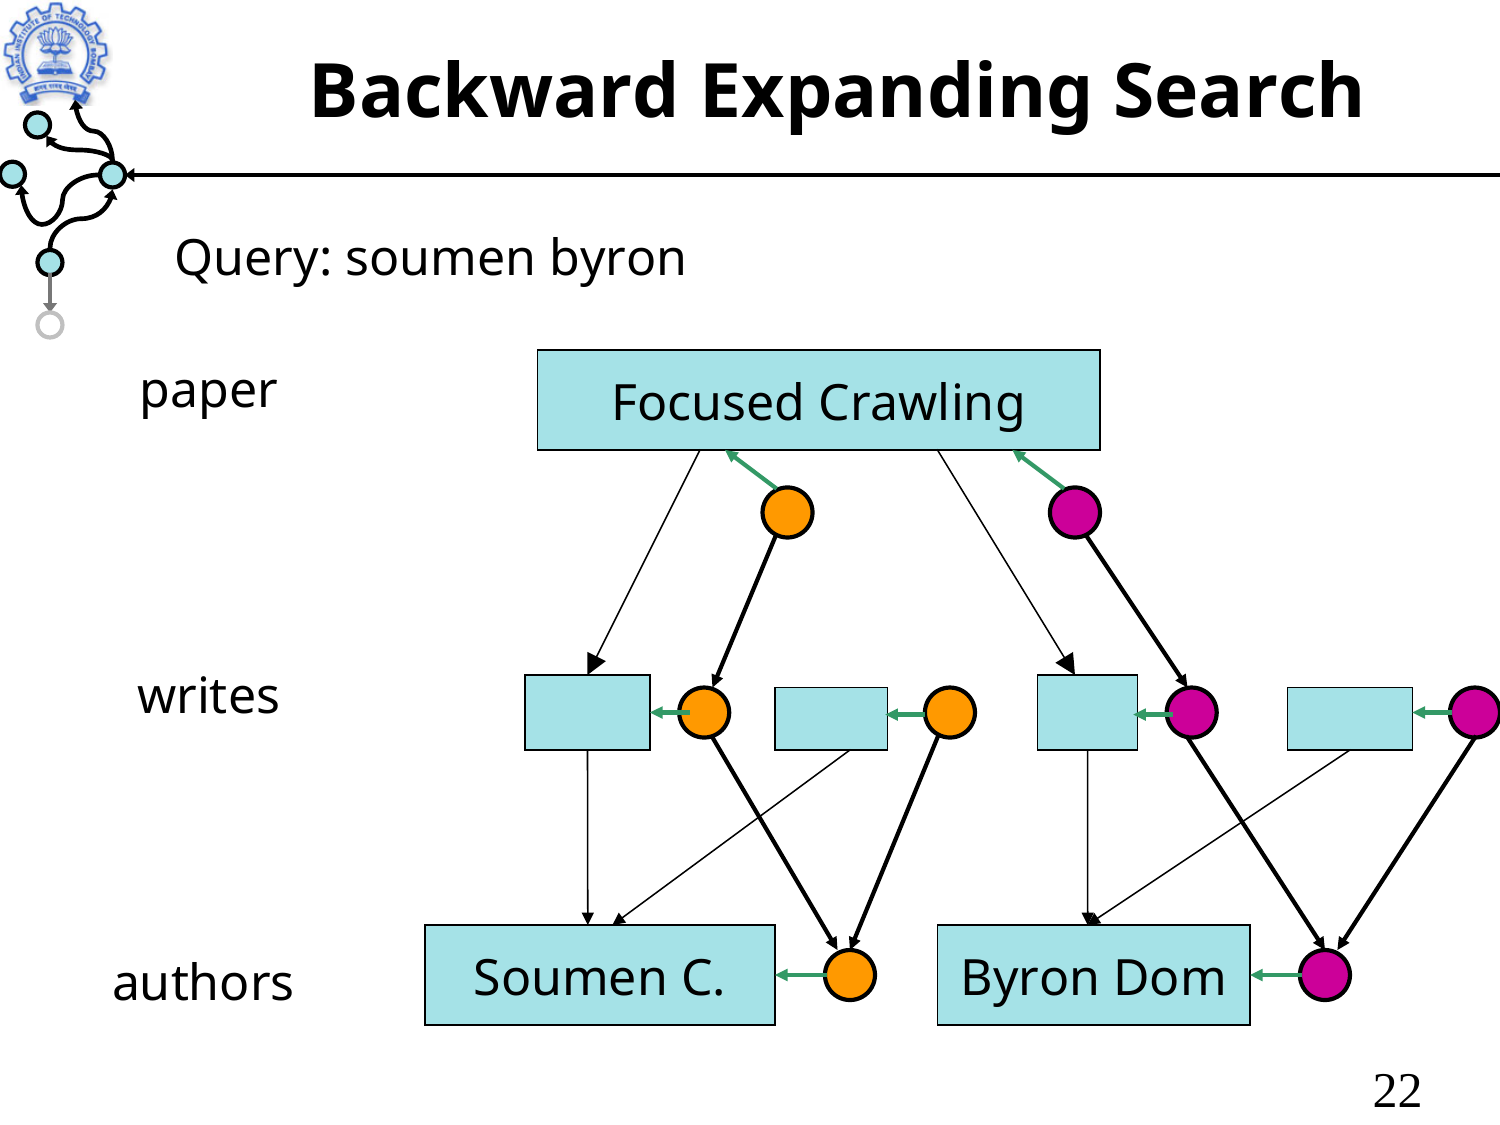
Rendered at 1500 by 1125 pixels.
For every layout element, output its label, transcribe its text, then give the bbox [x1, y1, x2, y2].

text_box [825, 950, 876, 1001]
text_box writes [122, 655, 296, 731]
text_box [1049, 487, 1101, 538]
text_box authors [97, 942, 310, 1019]
text_box Soumen C. [425, 924, 775, 1026]
text_box [1166, 687, 1217, 738]
text_box [679, 687, 730, 738]
text_box [1287, 687, 1413, 751]
text_box Query: soumen byron [159, 217, 704, 294]
text_box [1300, 950, 1351, 1001]
text_box Byron Dom [937, 924, 1251, 1026]
text_box [924, 687, 976, 738]
text_box [762, 487, 813, 538]
text_box paper [124, 349, 294, 426]
title Backward Expanding Search [200, 12, 1476, 163]
picture [0, 0, 113, 106]
text_box Focused Crawling [537, 349, 1100, 450]
text_box [774, 687, 888, 751]
text_box [1037, 675, 1138, 751]
text_box [524, 675, 650, 751]
text_box [1450, 687, 1500, 738]
